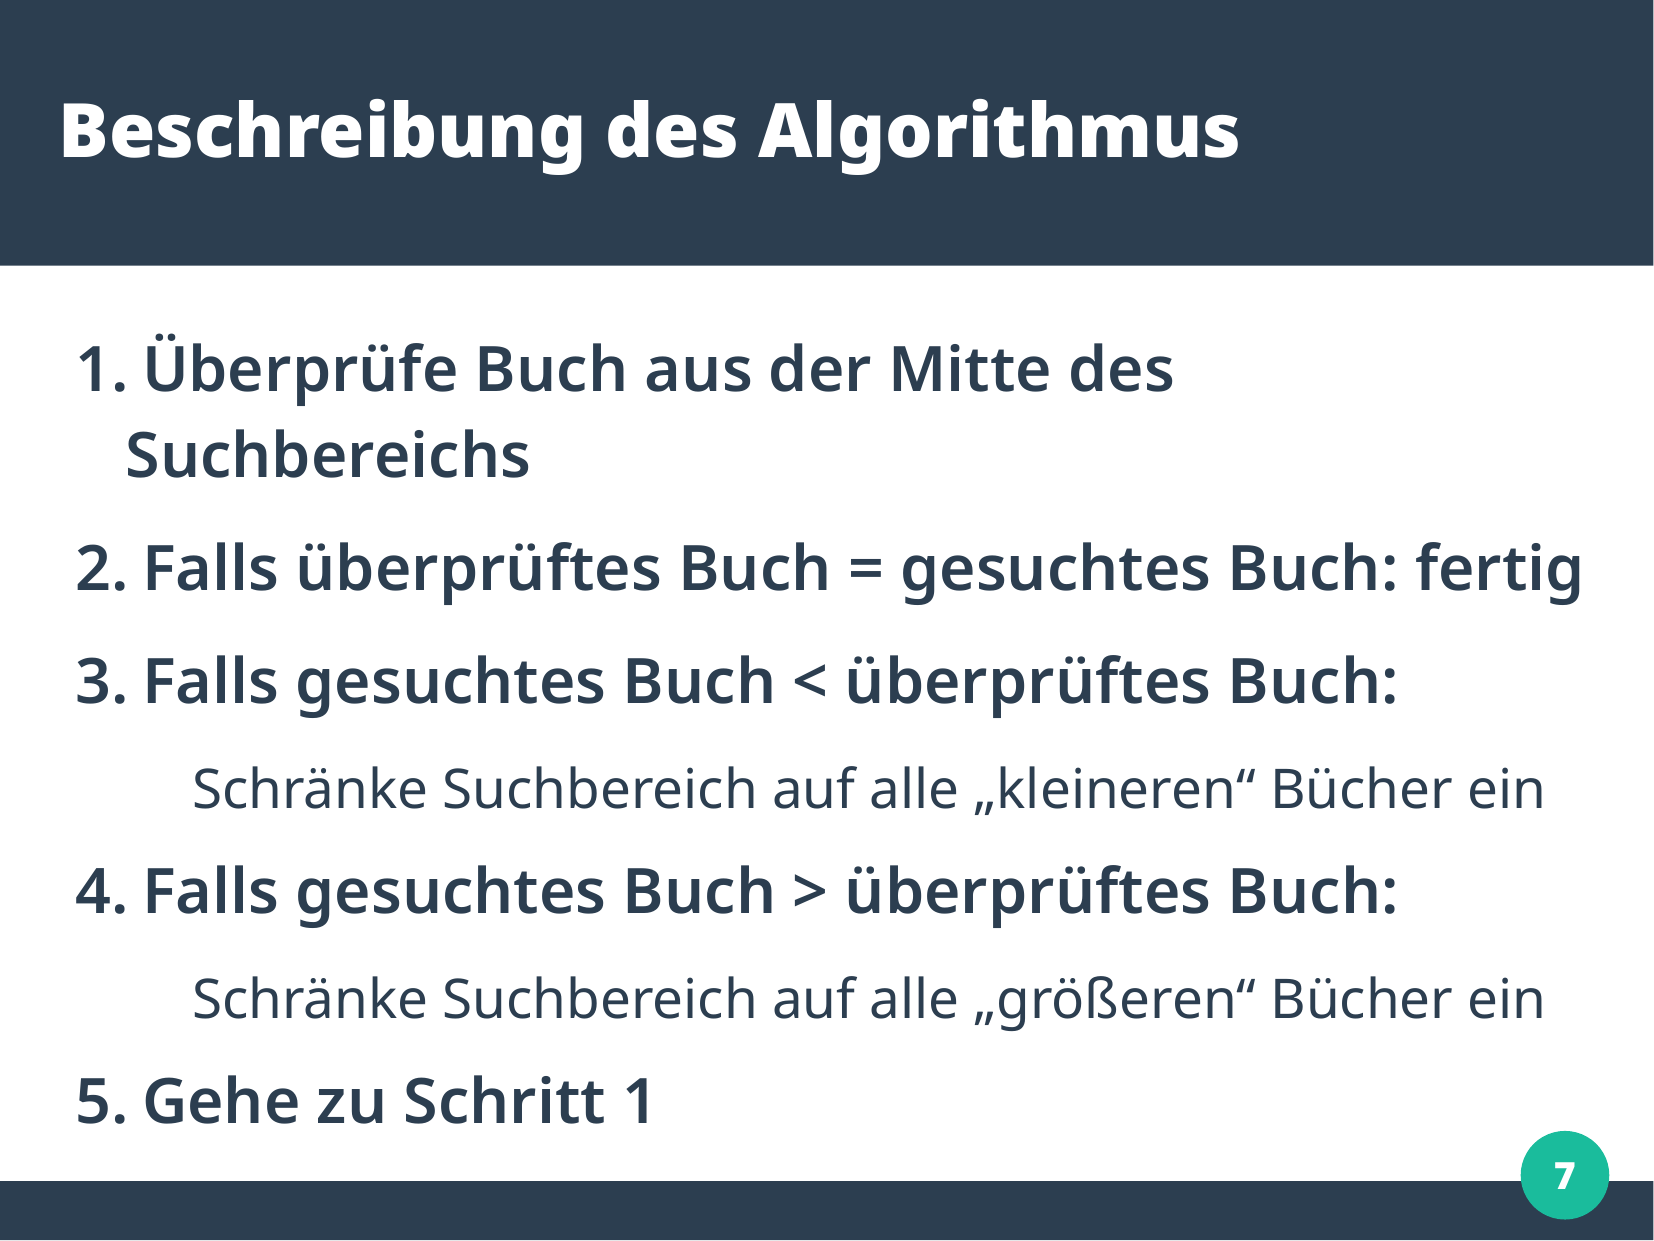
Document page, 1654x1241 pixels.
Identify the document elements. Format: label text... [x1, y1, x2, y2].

title Beschreibung des Algorithmus [59, 49, 1595, 207]
list Überprüfe Buch aus der Mitte des Suchbereichs Falls überprüftes Buch = gesuchtes Buch: fertig Falls gesuchtes Buch < überprüftes Buch: Schränke Suchbereich auf alle „kleineren“ Bücher ein Falls gesuchtes Buch > überprüftes Buch: Schränke Suchbereich auf alle „größeren“ Bücher ein Gehe zu Schritt 1 [59, 324, 1595, 1152]
